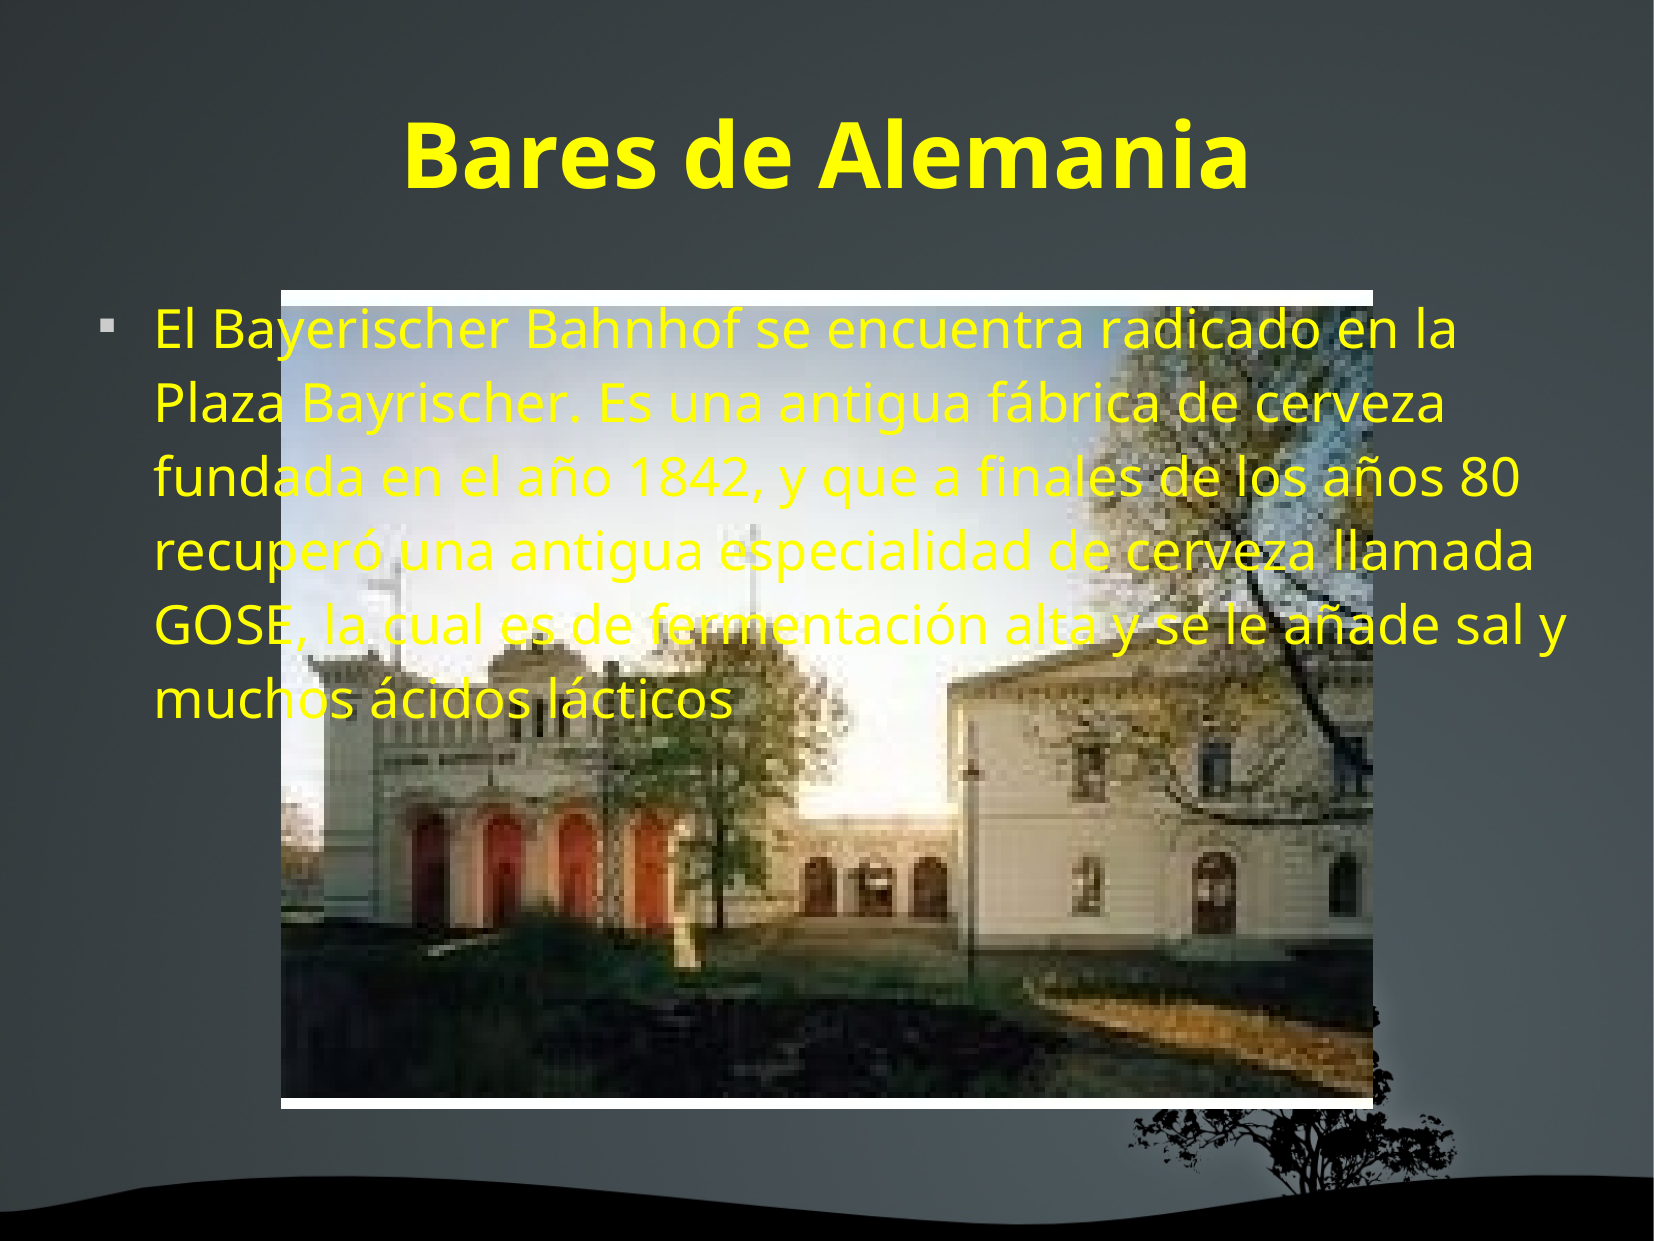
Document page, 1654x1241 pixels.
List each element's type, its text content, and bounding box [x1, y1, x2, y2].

picture [0, 0, 1654, 1241]
title Bares de Alemania [82, 49, 1571, 257]
list El Bayerischer Bahnhof se encuentra radicado en la Plaza Bayrischer. Es una antigua fábrica de cerveza fundada en el año 1842, y que a finales de los años 80 recuperó una antigua especialidad de cerveza llamada GOSE, la cual es de fermentación alta y se le añade sal y muchos ácidos lácticos [82, 290, 809, 1109]
